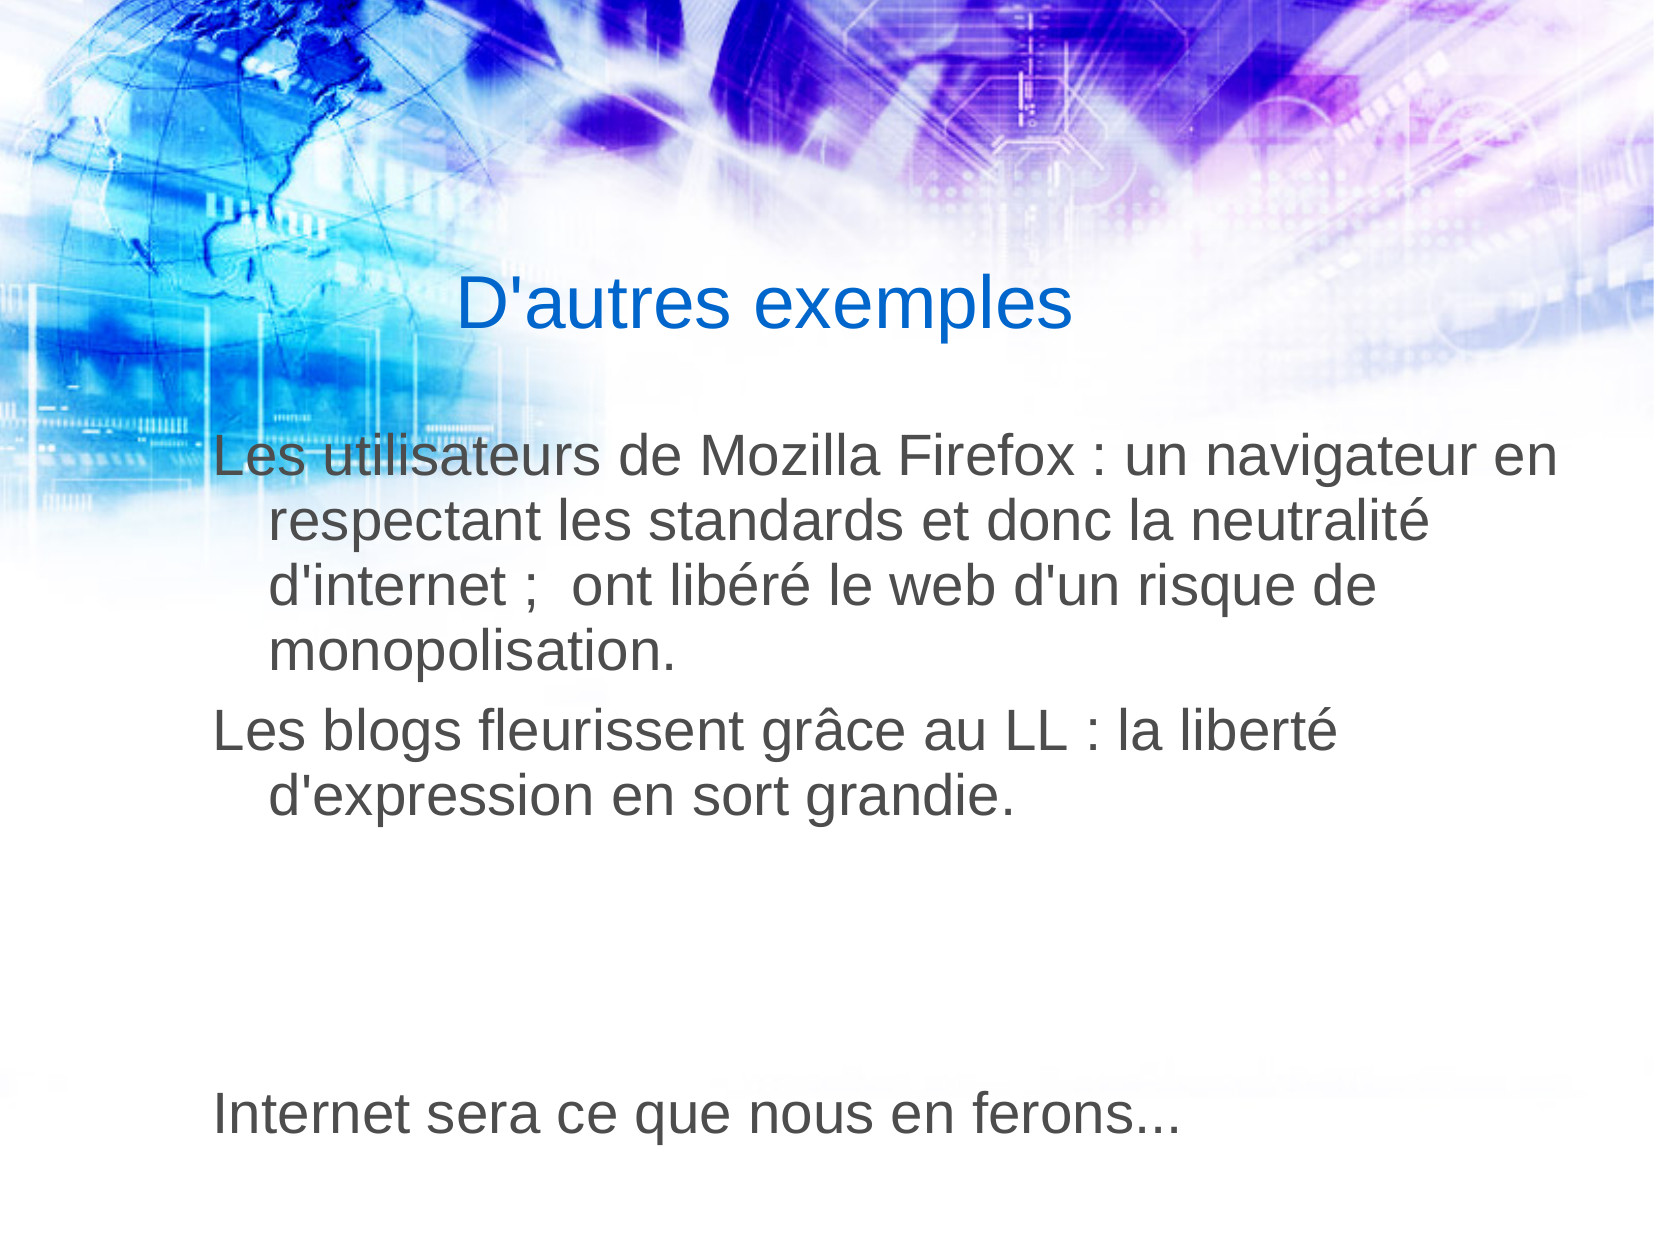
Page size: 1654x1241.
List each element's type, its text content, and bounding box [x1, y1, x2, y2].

title D'autres exemples [455, 202, 1609, 404]
picture [0, 0, 1654, 1241]
list Les utilisateurs de Mozilla Firefox : un navigateur en respectant les standards et donc la neutralité d'internet ; ont libéré le web d'un risque de monopolisation. Les blogs fleurissent grâce au LL : la liberté d'expression en sort grandie. Internet sera ce que nous en ferons... [212, 423, 1595, 1152]
